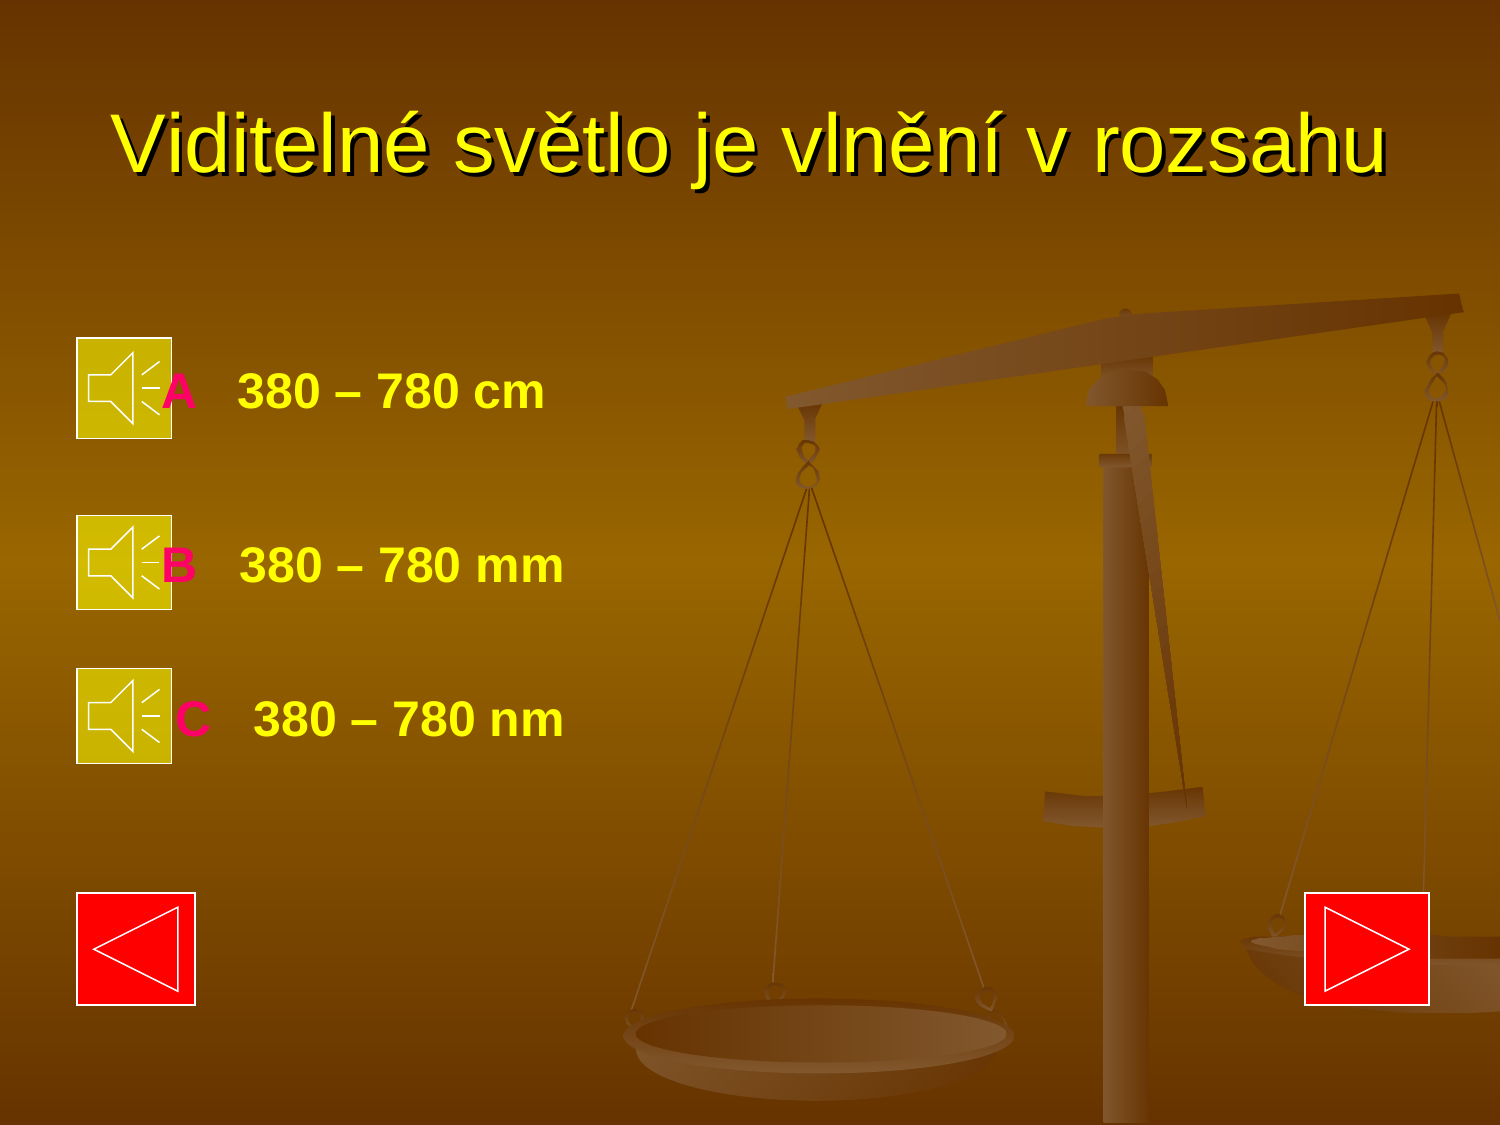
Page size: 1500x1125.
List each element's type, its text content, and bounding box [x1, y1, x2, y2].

text_box A 380 – 780 cm [76, 338, 172, 439]
text_box [76, 893, 195, 1006]
text_box C 380 – 780 nm [76, 668, 172, 764]
title Viditelné světlo je vlnění v rozsahu [75, 45, 1426, 234]
text_box B 380 – 780 mm [76, 515, 172, 610]
text_box [1305, 893, 1429, 1006]
